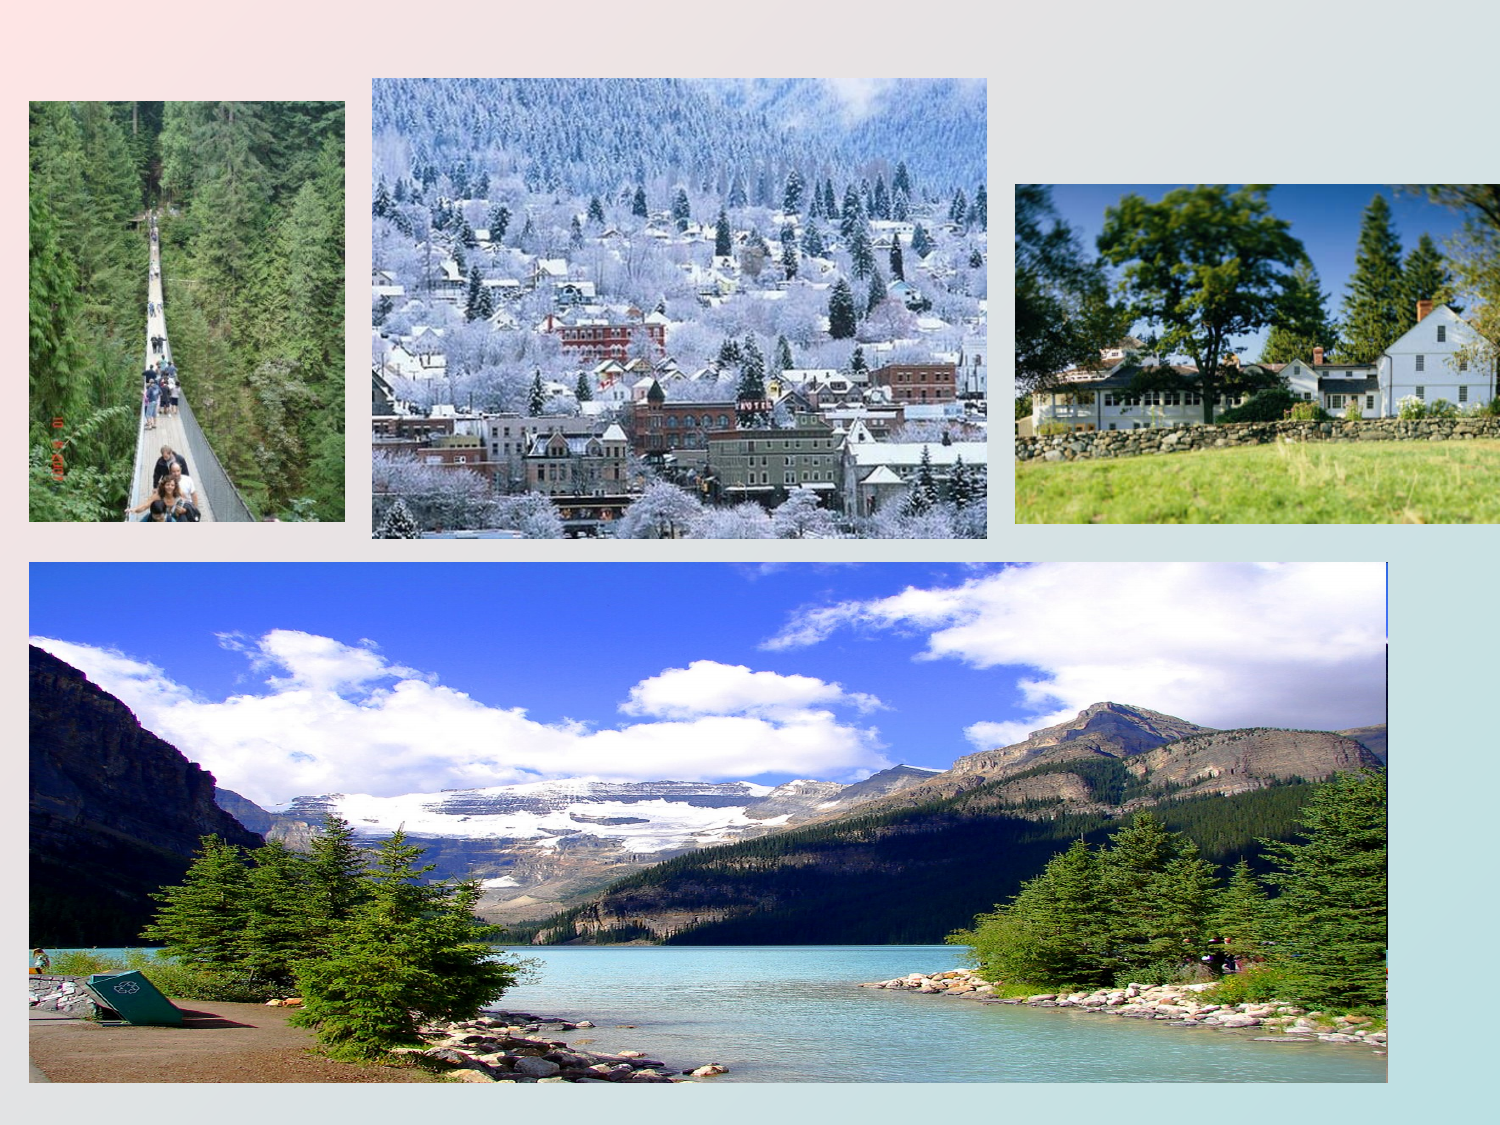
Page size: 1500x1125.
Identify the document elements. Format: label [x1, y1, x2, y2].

picture [372, 78, 987, 539]
picture [1015, 184, 1500, 524]
picture [29, 562, 1388, 1083]
picture [29, 101, 345, 522]
